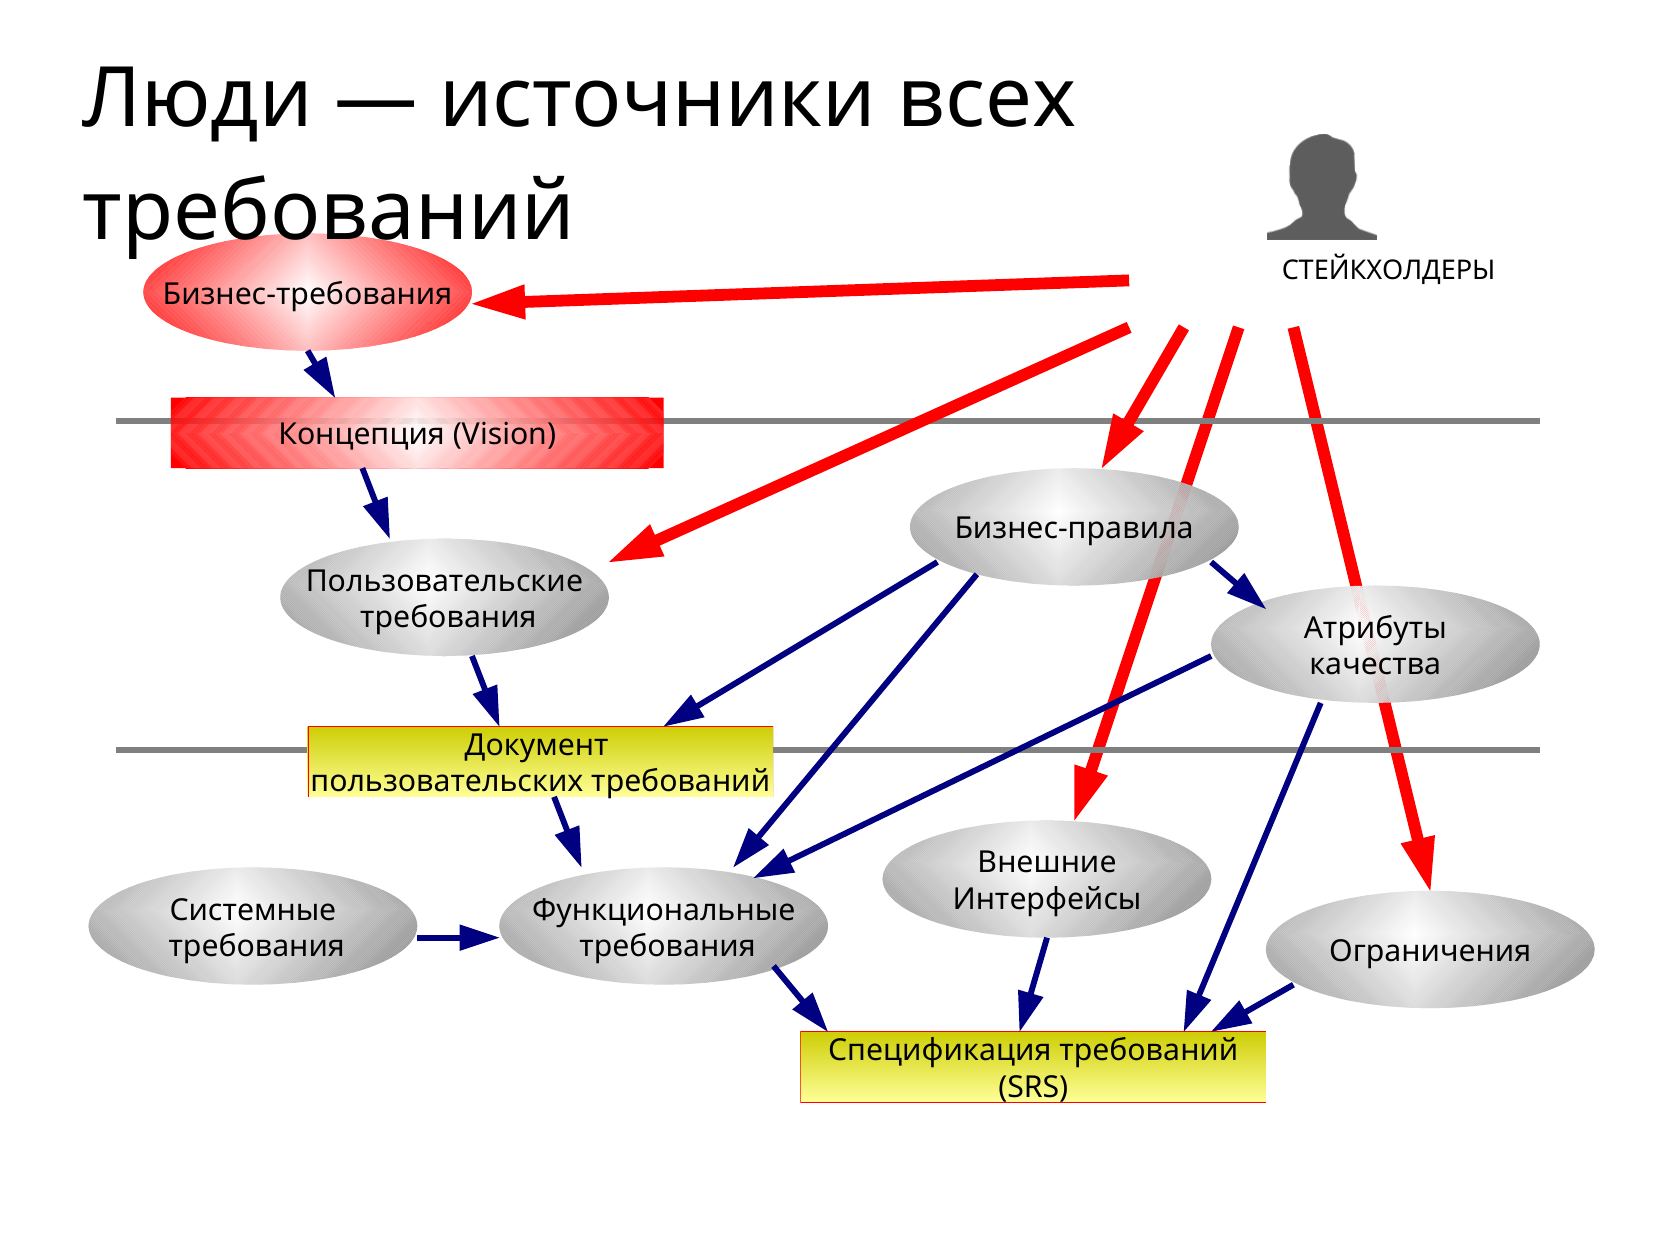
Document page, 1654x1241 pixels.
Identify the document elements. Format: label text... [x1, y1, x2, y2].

text_box Бизнес-правила [910, 468, 1239, 586]
picture [1267, 193, 1377, 240]
text_box Функциональные требования [499, 867, 829, 985]
text_box Пользовательские требования [280, 538, 609, 657]
text_box Системные требования [88, 867, 418, 985]
title Люди — источники всех требований [82, 37, 1571, 193]
text_box Документ пользовательских требований [307, 726, 774, 797]
text_box Внешние Интерфейсы [882, 820, 1212, 938]
text_box Спецификация требований (SRS) [800, 1031, 1266, 1103]
text_box Ограничения [1265, 890, 1595, 1009]
text_box Концепция (Vision) [170, 397, 664, 469]
text_box Бизнес-требования [143, 233, 472, 351]
text_box Атрибуты качества [1211, 585, 1540, 703]
